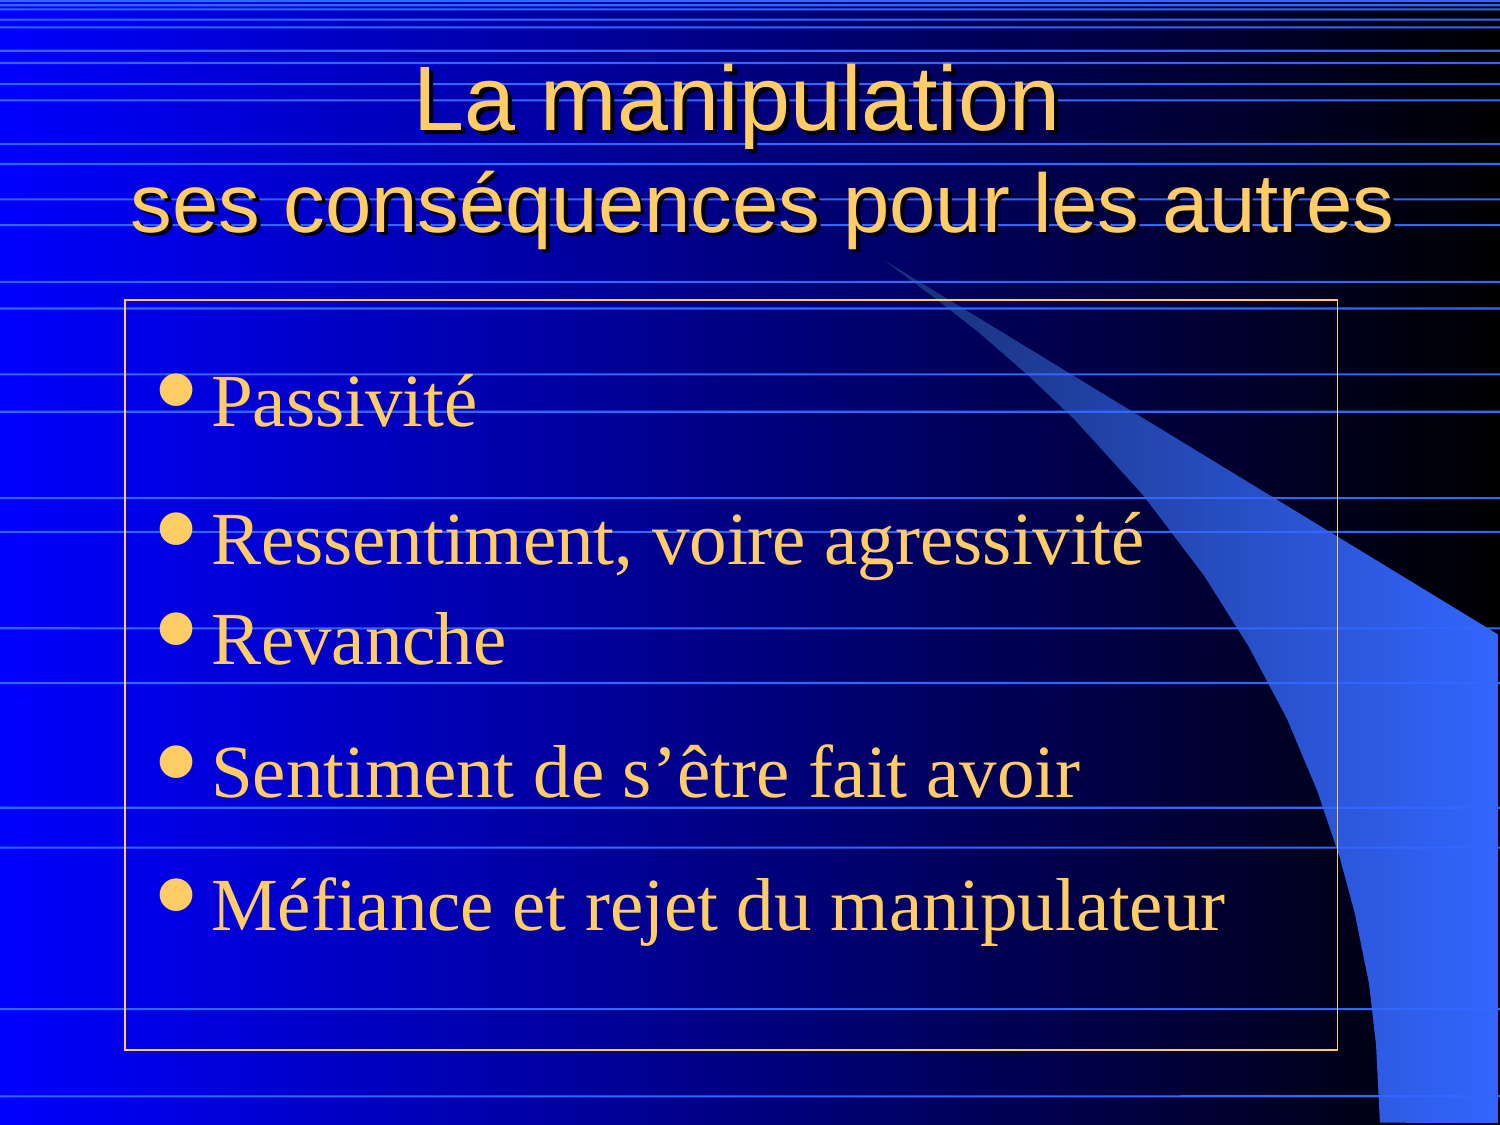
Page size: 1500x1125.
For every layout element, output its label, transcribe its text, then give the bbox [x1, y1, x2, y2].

list Passivité Ressentiment, voire agressivité Revanche Sentiment de s’être fait avoir Méfiance et rejet du manipulateur [124, 299, 1338, 1051]
title La manipulation ses conséquences pour les autres [99, 49, 1426, 238]
